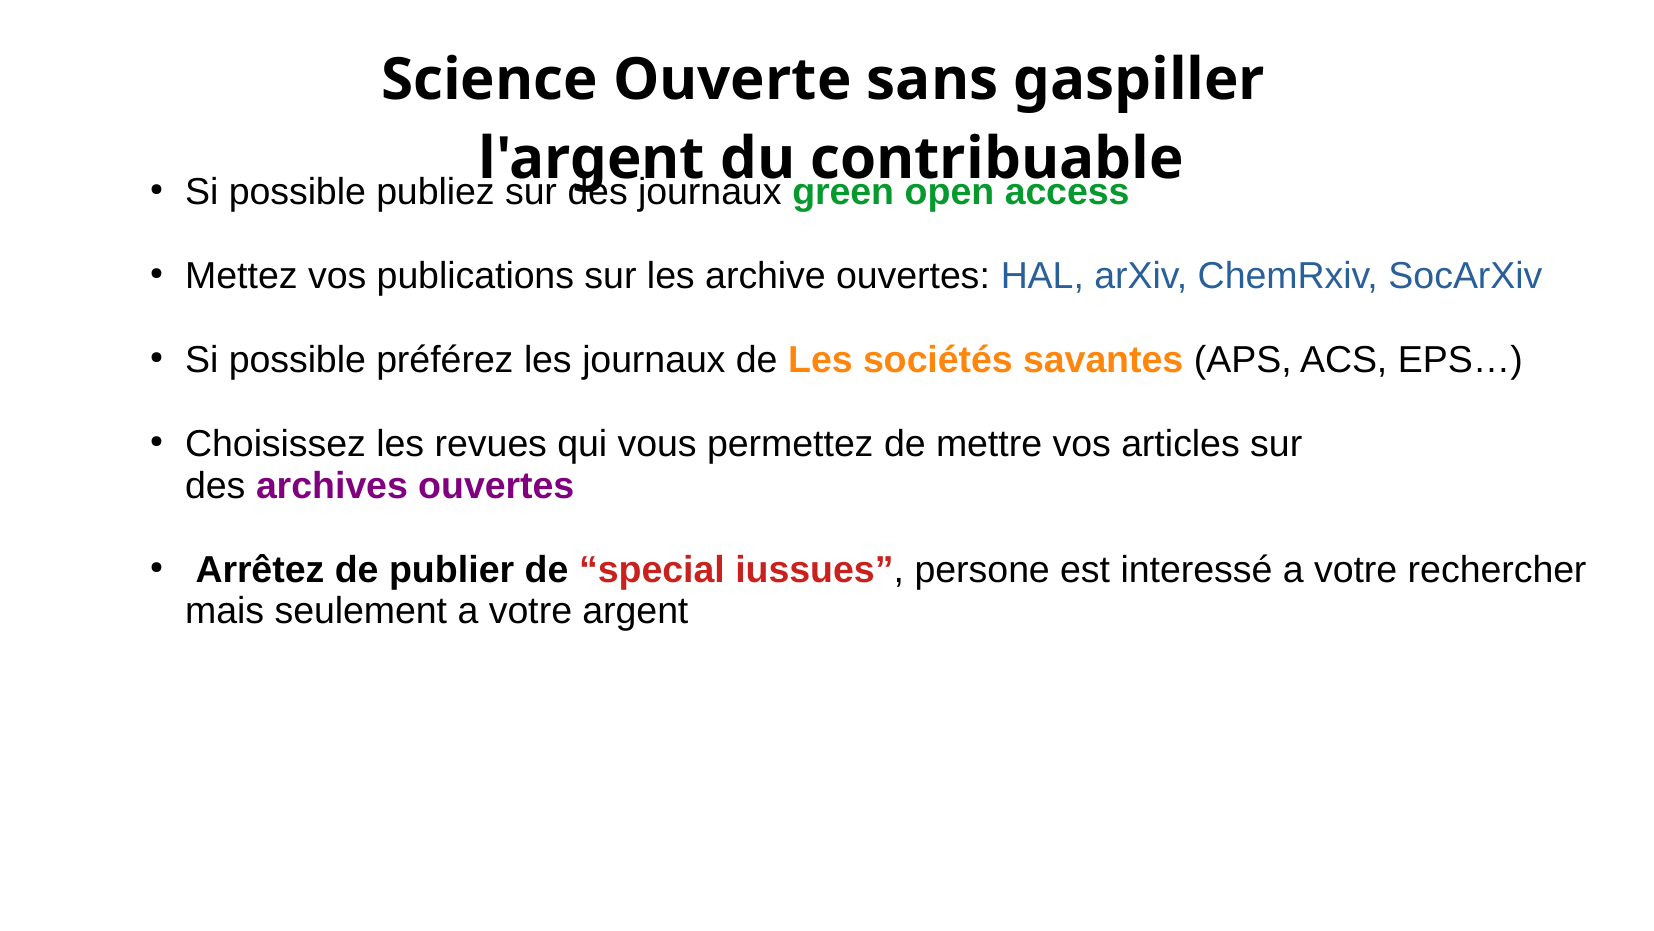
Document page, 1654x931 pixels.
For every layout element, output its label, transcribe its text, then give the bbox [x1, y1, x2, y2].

text_box Science Ouverte sans gaspiller l'argent du contribuable [75, 30, 1587, 162]
text_box Si possible publiez sur des journaux green open access Mettez vos publications sur les archive ouvertes: HAL, arXiv, ChemRxiv, SocArXiv Si possible préférez les journaux de Les sociétés savantes (APS, ACS, EPS…) Choisissez les revues qui vous permettez de mettre vos articles sur des archives ouvertes Arrêtez de publier de “special iussues”, persone est interessé a votre rechercher mais seulement a votre argent [135, 162, 1602, 640]
